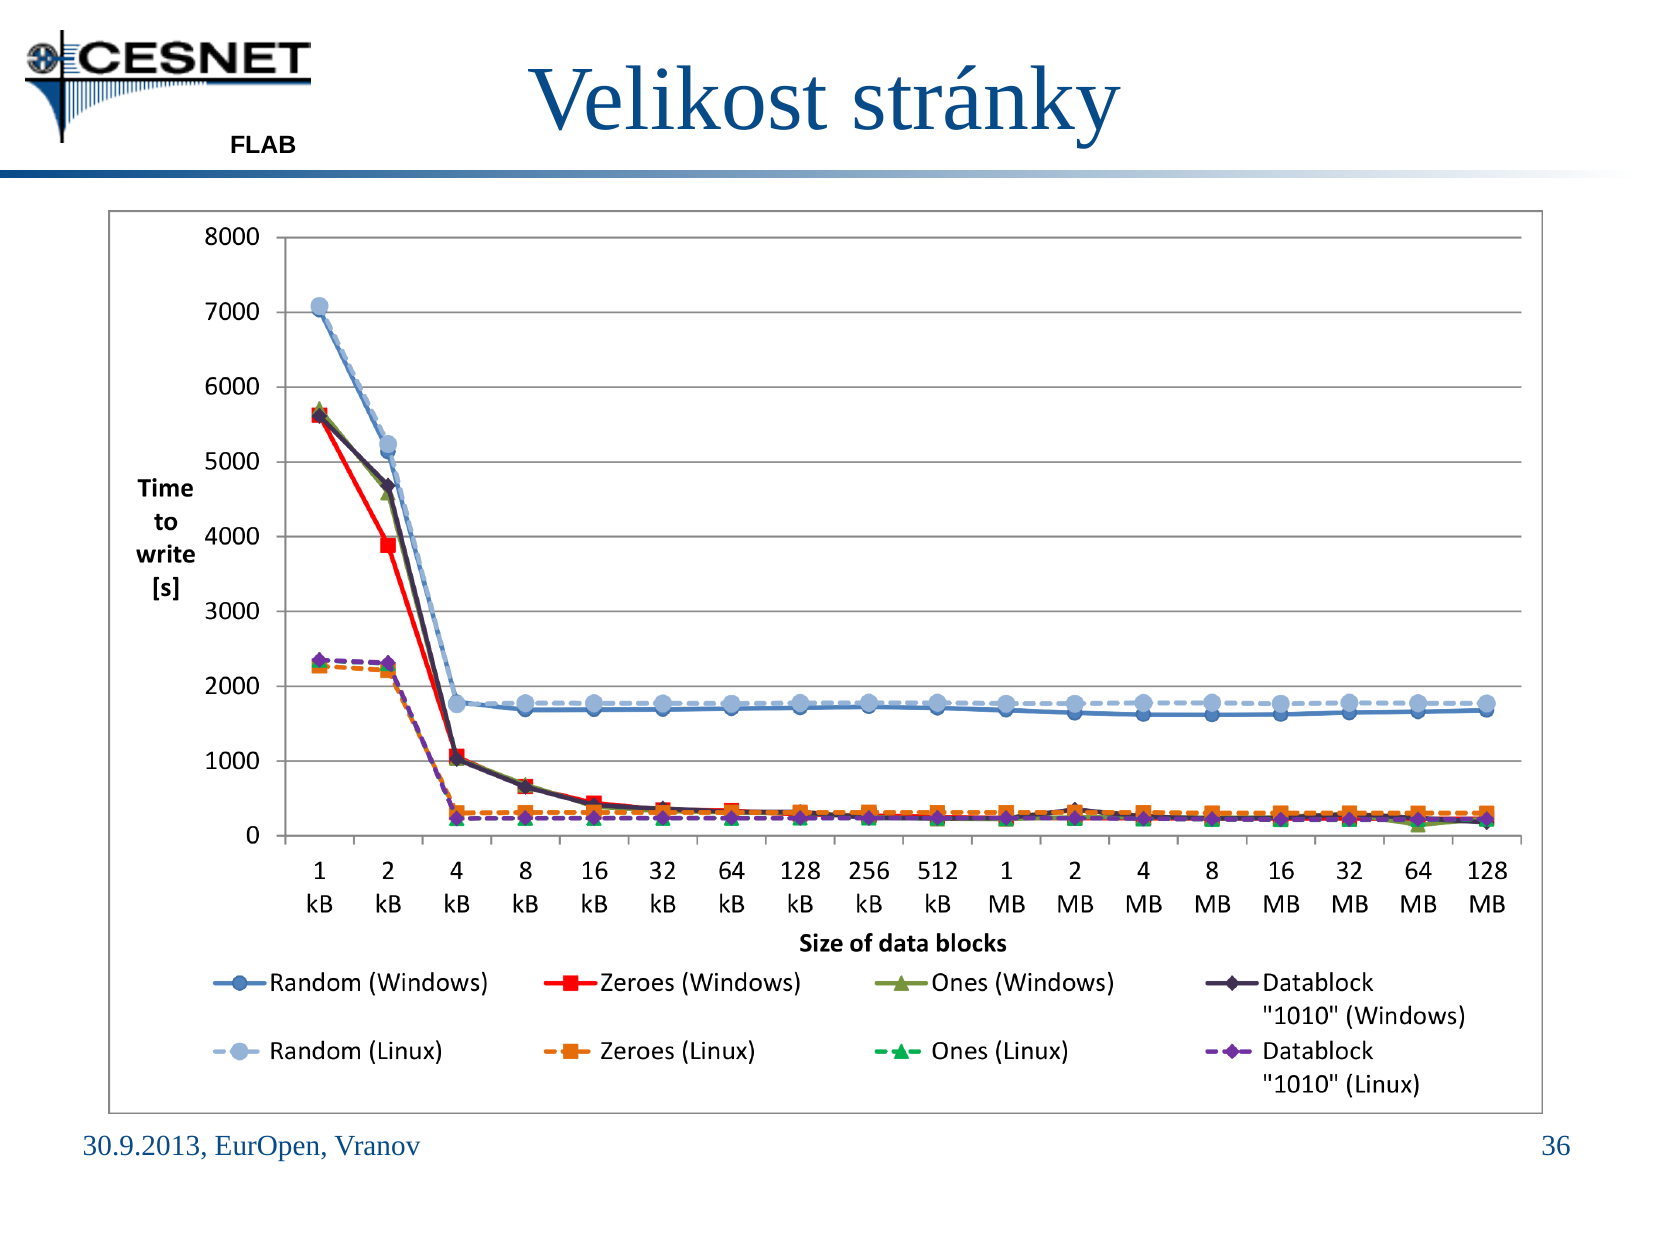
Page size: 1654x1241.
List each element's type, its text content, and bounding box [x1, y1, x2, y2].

picture [25, 30, 311, 143]
picture [108, 210, 1543, 1114]
title Velikost stránky [79, 47, 1571, 150]
